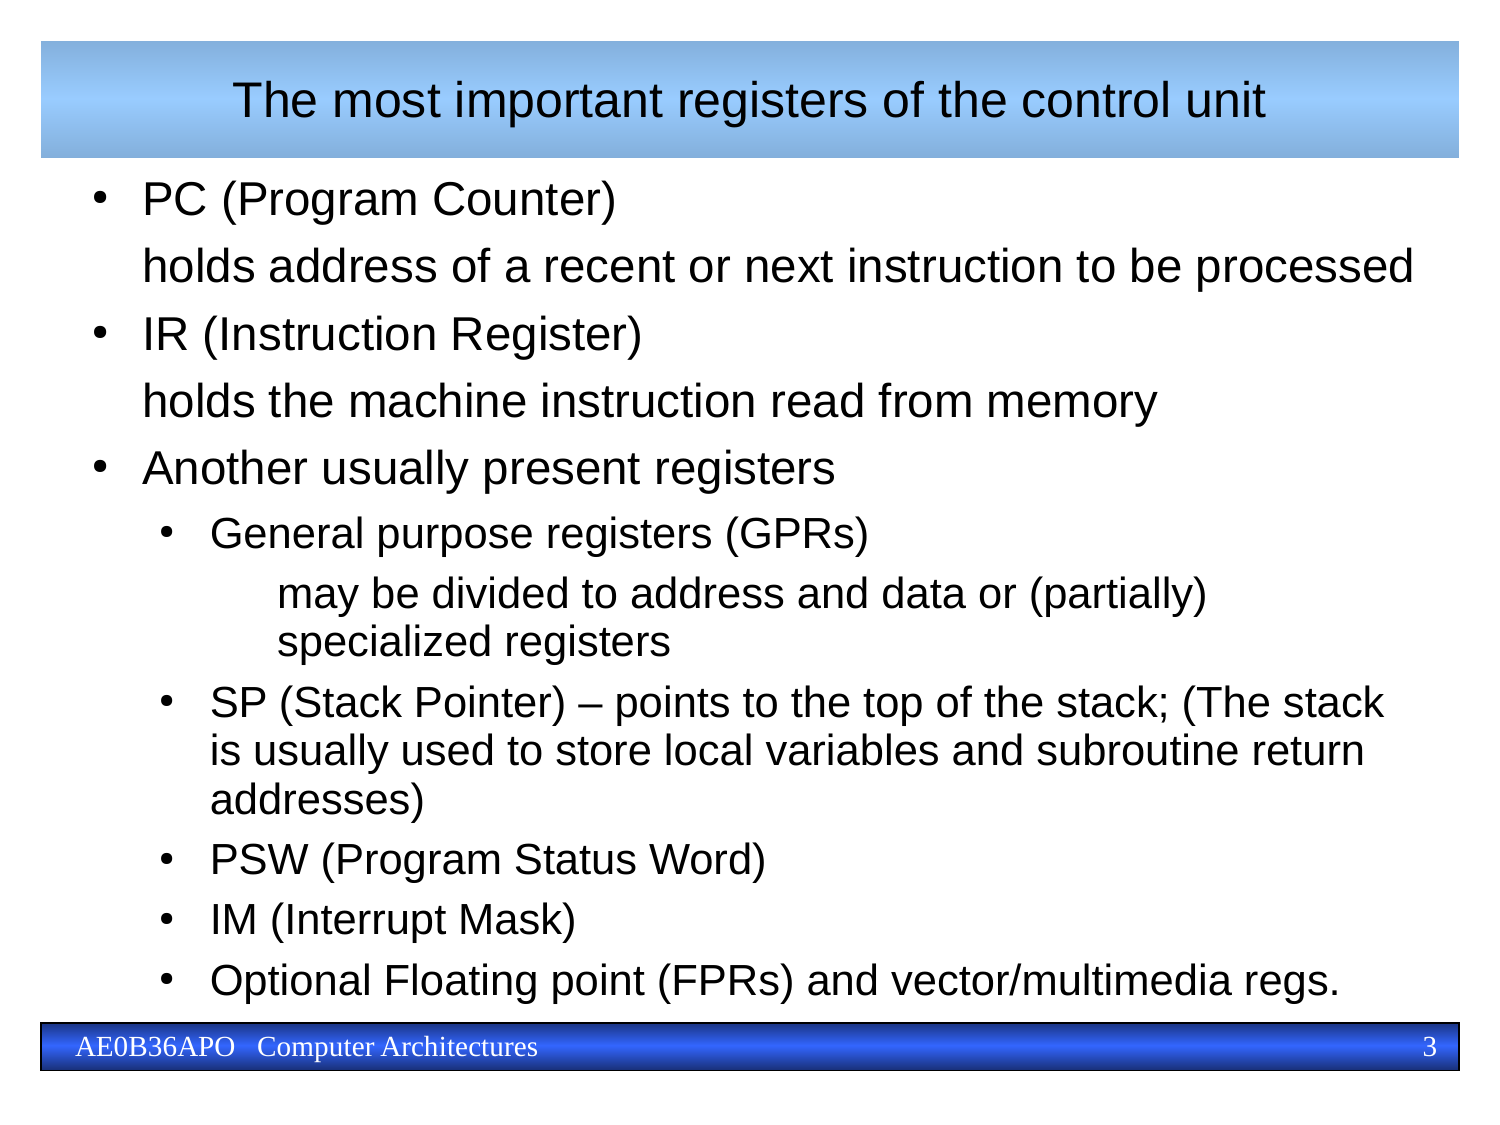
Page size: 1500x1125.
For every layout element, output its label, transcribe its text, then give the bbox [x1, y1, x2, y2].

list PC (Program Counter) holds address of a recent or next instruction to be processed IR (Instruction Register) holds the machine instruction read from memory Another usually present registers General purpose registers (GPRs) may be divided to address and data or (partially) specialized registers SP (Stack Pointer) – points to the top of the stack; (The stack is usually used to store local variables and subroutine return addresses) PSW (Program Status Word) IM (Interrupt Mask) Optional Floating point (FPRs) and vector/multimedia regs. [75, 172, 1426, 1013]
title The most important registers of the control unit [41, 41, 1459, 158]
